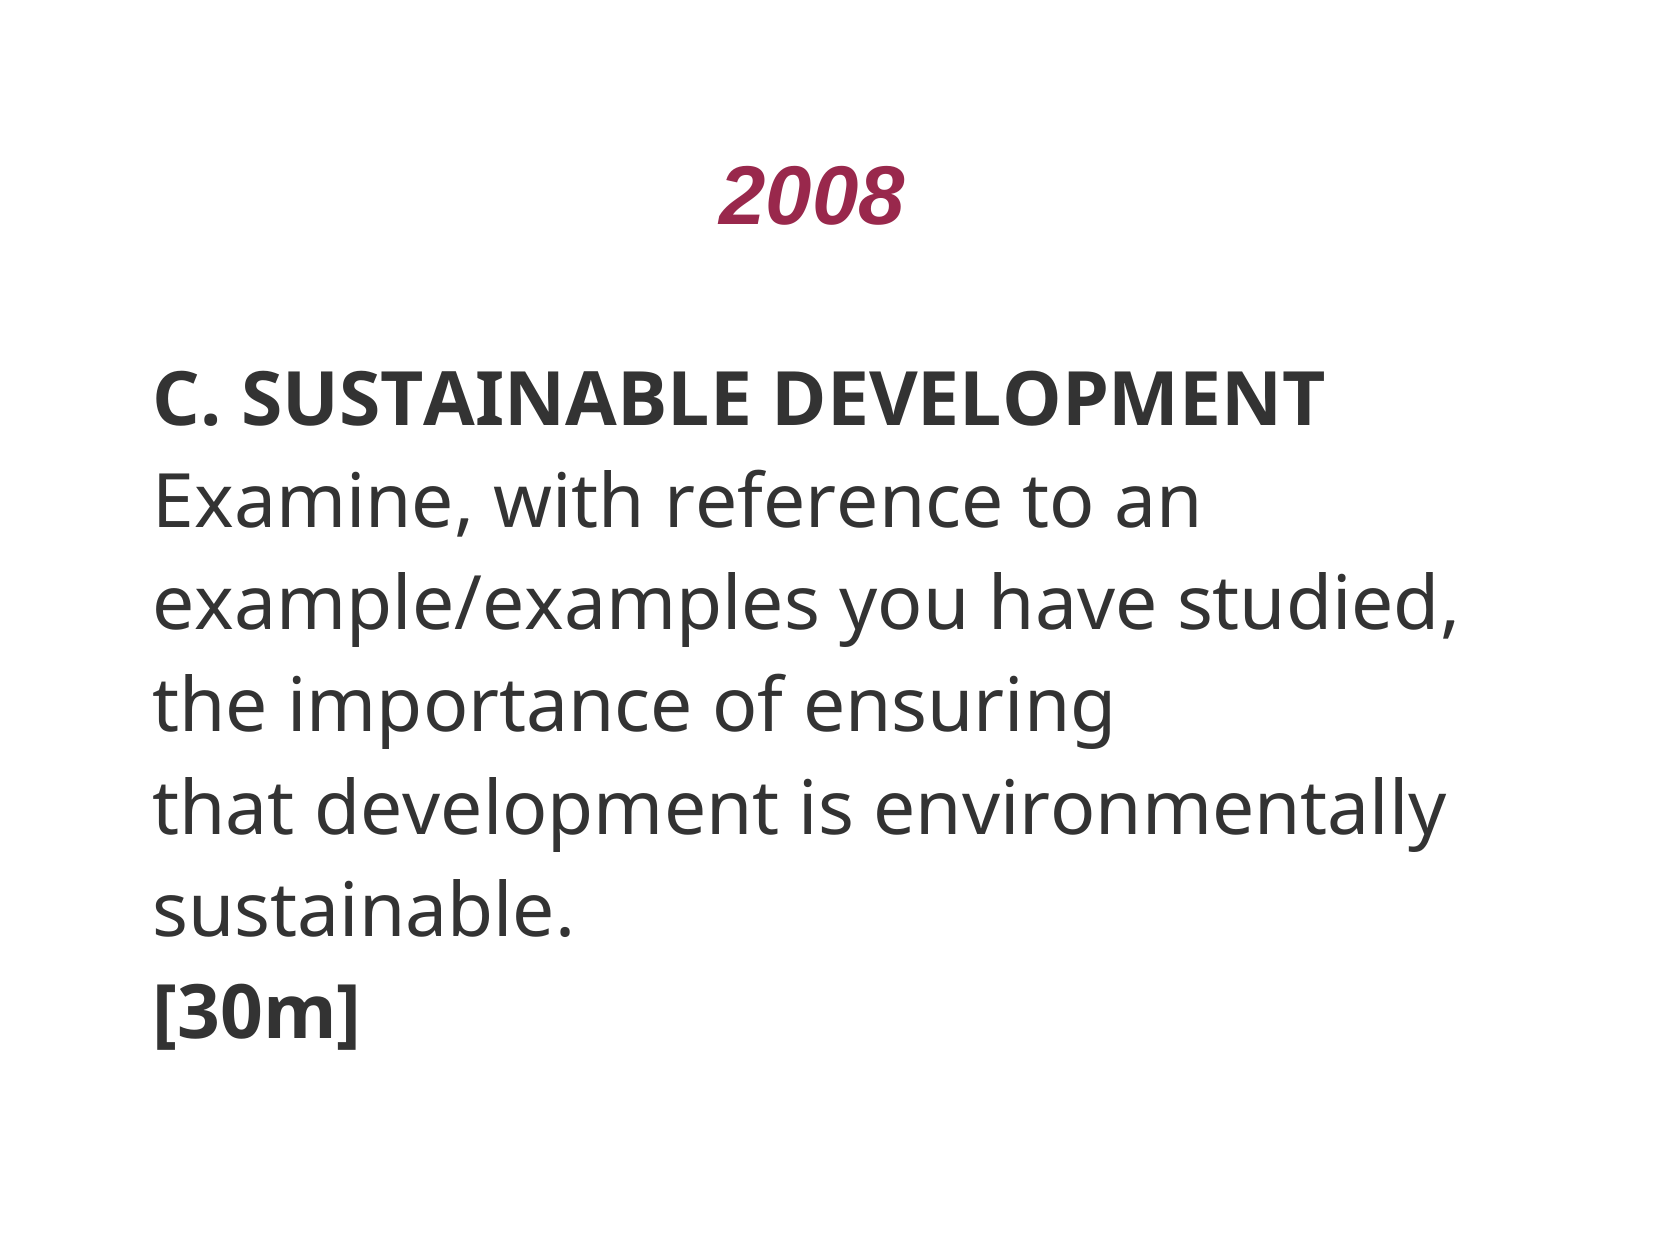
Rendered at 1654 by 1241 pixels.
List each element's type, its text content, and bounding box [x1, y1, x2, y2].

title 2008 [118, 112, 1506, 281]
list C. SUSTAINABLE DEVELOPMENT Examine, with reference to an example/examples you have studied, the importance of ensuring that development is environmentally sustainable. [30m] [152, 344, 1534, 1127]
